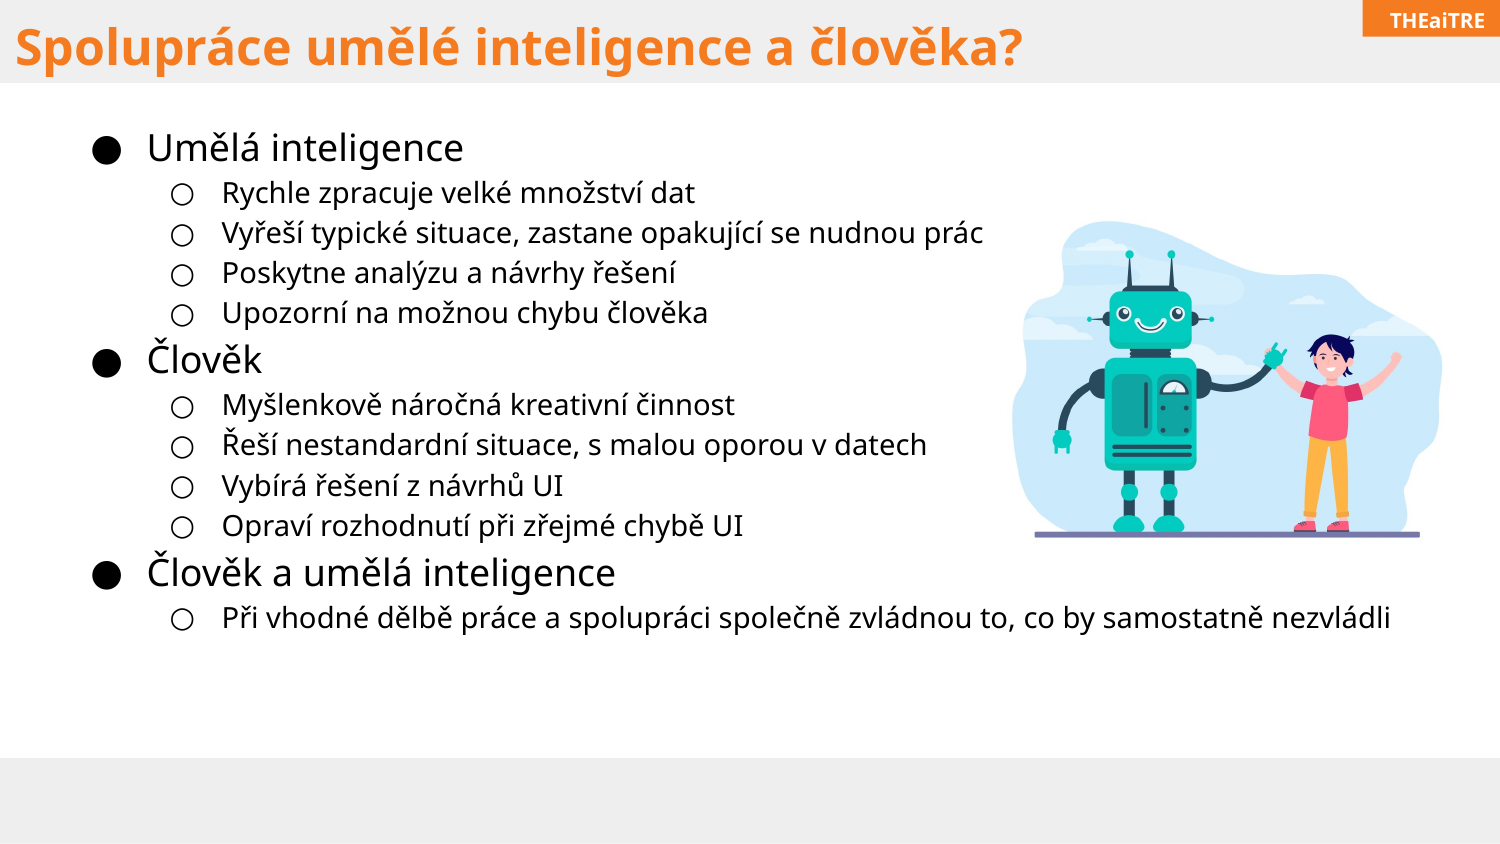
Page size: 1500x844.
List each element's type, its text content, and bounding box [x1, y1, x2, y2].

subtitle THEaiTRE [1362, 0, 1500, 37]
list Umělá inteligence Rychle zpracuje velké množství dat Vyřeší typické situace, zastane opakující se nudnou práci Poskytne analýzu a návrhy řešení Upozorní na možnou chybu člověka Člověk Myšlenkově náročná kreativní činnost Řeší nestandardní situace, s malou oporou v datech Vybírá řešení z návrhů UI Opraví rozhodnutí při zřejmé chybě UI Člověk a umělá inteligence Při vhodné dělbě práce a spolupráci společně zvládnou to, co by samostatně nezvládli [56, 102, 1455, 778]
picture [984, 195, 1470, 566]
title Spolupráce umělé inteligence a člověka? [0, 0, 1500, 83]
